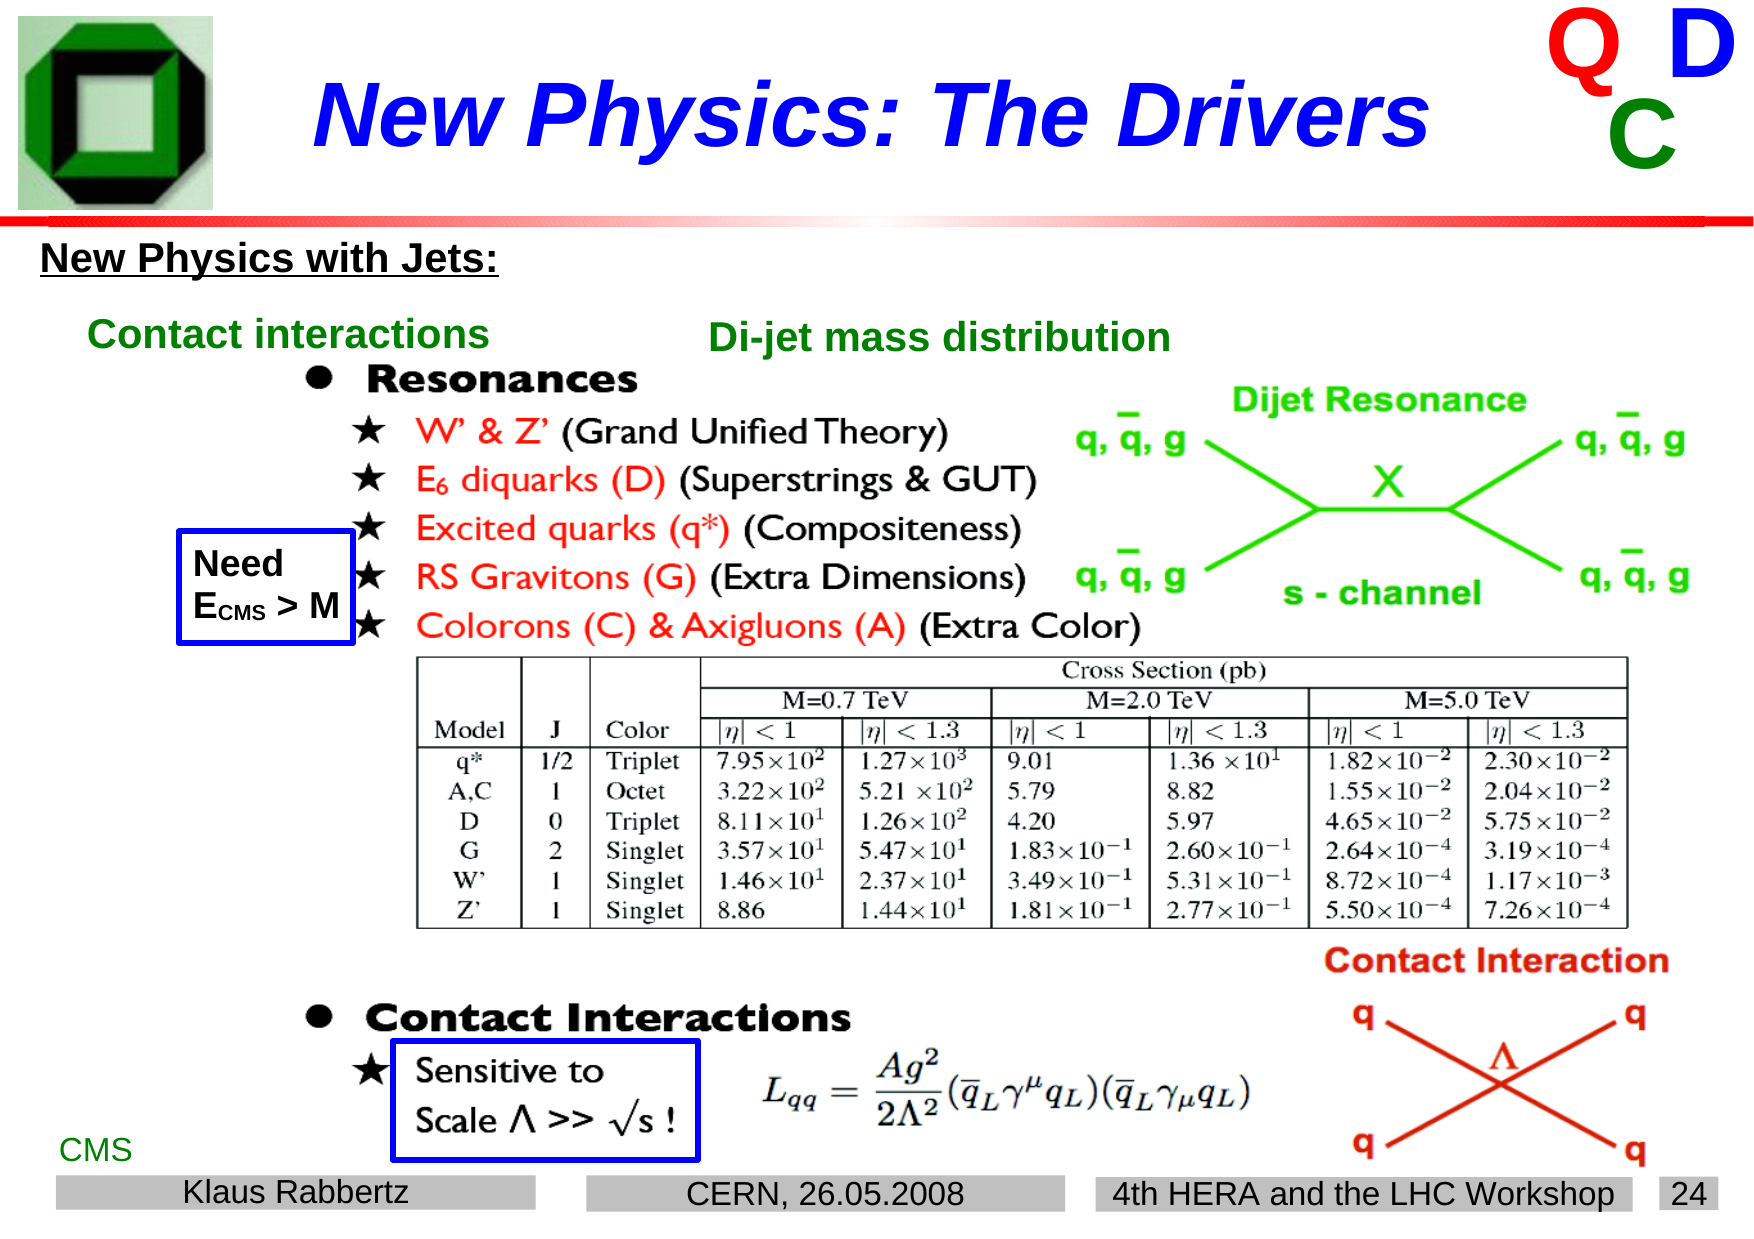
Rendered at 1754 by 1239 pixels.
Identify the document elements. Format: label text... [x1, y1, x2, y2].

title New Physics: The Drivers [220, 16, 1525, 213]
list Di-jet mass distribution [649, 313, 1304, 382]
text_box CMS [47, 1119, 145, 1181]
list New Physics with Jets: Contact interactions [27, 234, 683, 376]
text_box Need ECMS > M [182, 534, 350, 640]
text_box Need ECMS > M [181, 646, 352, 651]
picture [298, 361, 1697, 1171]
picture [18, 16, 213, 210]
